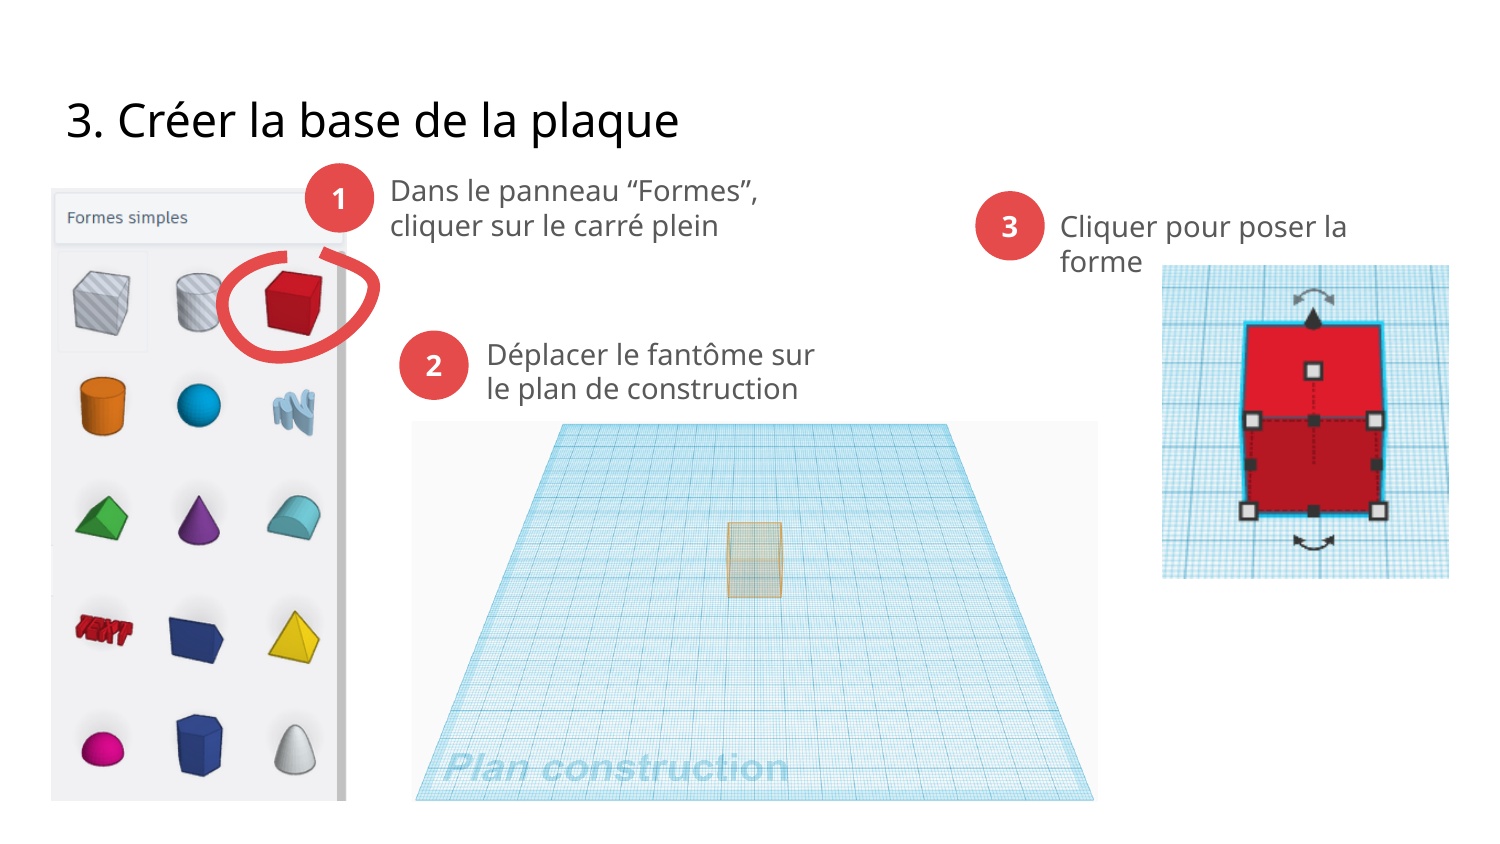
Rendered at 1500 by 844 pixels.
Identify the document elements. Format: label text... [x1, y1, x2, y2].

text_box 1 [304, 163, 375, 233]
picture [1162, 293, 1449, 579]
text_box Déplacer le fantôme sur le plan de construction [471, 320, 844, 421]
picture [51, 188, 347, 801]
text_box 3 [975, 191, 1045, 261]
title 3. Créer la base de la plaque [51, 72, 1449, 167]
text_box Dans le panneau “Formes”, cliquer sur le carré plein [374, 157, 1243, 258]
text_box Cliquer pour poser la forme [1044, 192, 1449, 293]
text_box 2 [399, 330, 469, 400]
picture [411, 421, 1098, 802]
